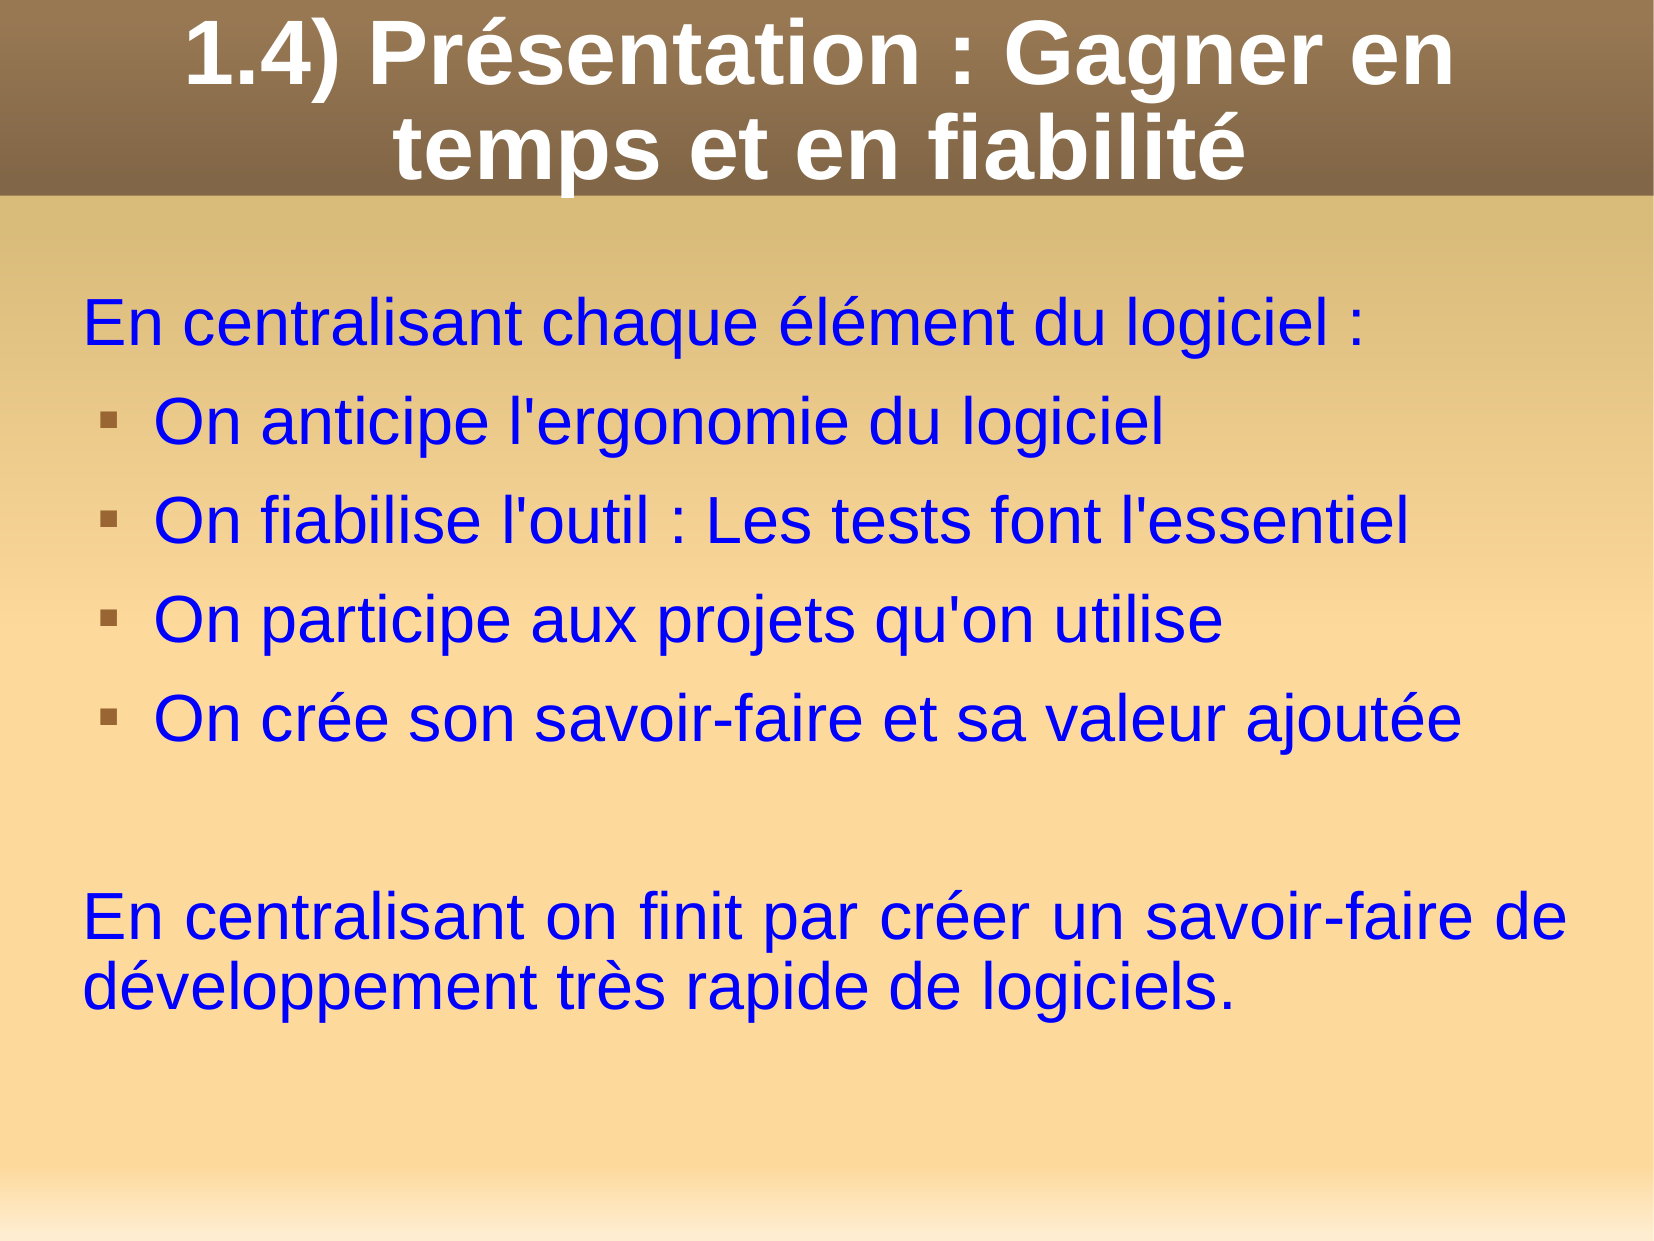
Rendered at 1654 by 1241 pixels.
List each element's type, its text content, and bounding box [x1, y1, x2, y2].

list En centralisant chaque élément du logiciel : On anticipe l'ergonomie du logiciel On fiabilise l'outil : Les tests font l'essentiel On participe aux projets qu'on utilise On crée son savoir-faire et sa valeur ajoutée En centralisant on finit par créer un savoir-faire de développement très rapide de logiciels. [82, 290, 1571, 1094]
title 1.4) Présentation : Gagner en temps et en fiabilité [76, 4, 1565, 203]
picture [0, 0, 1654, 1241]
